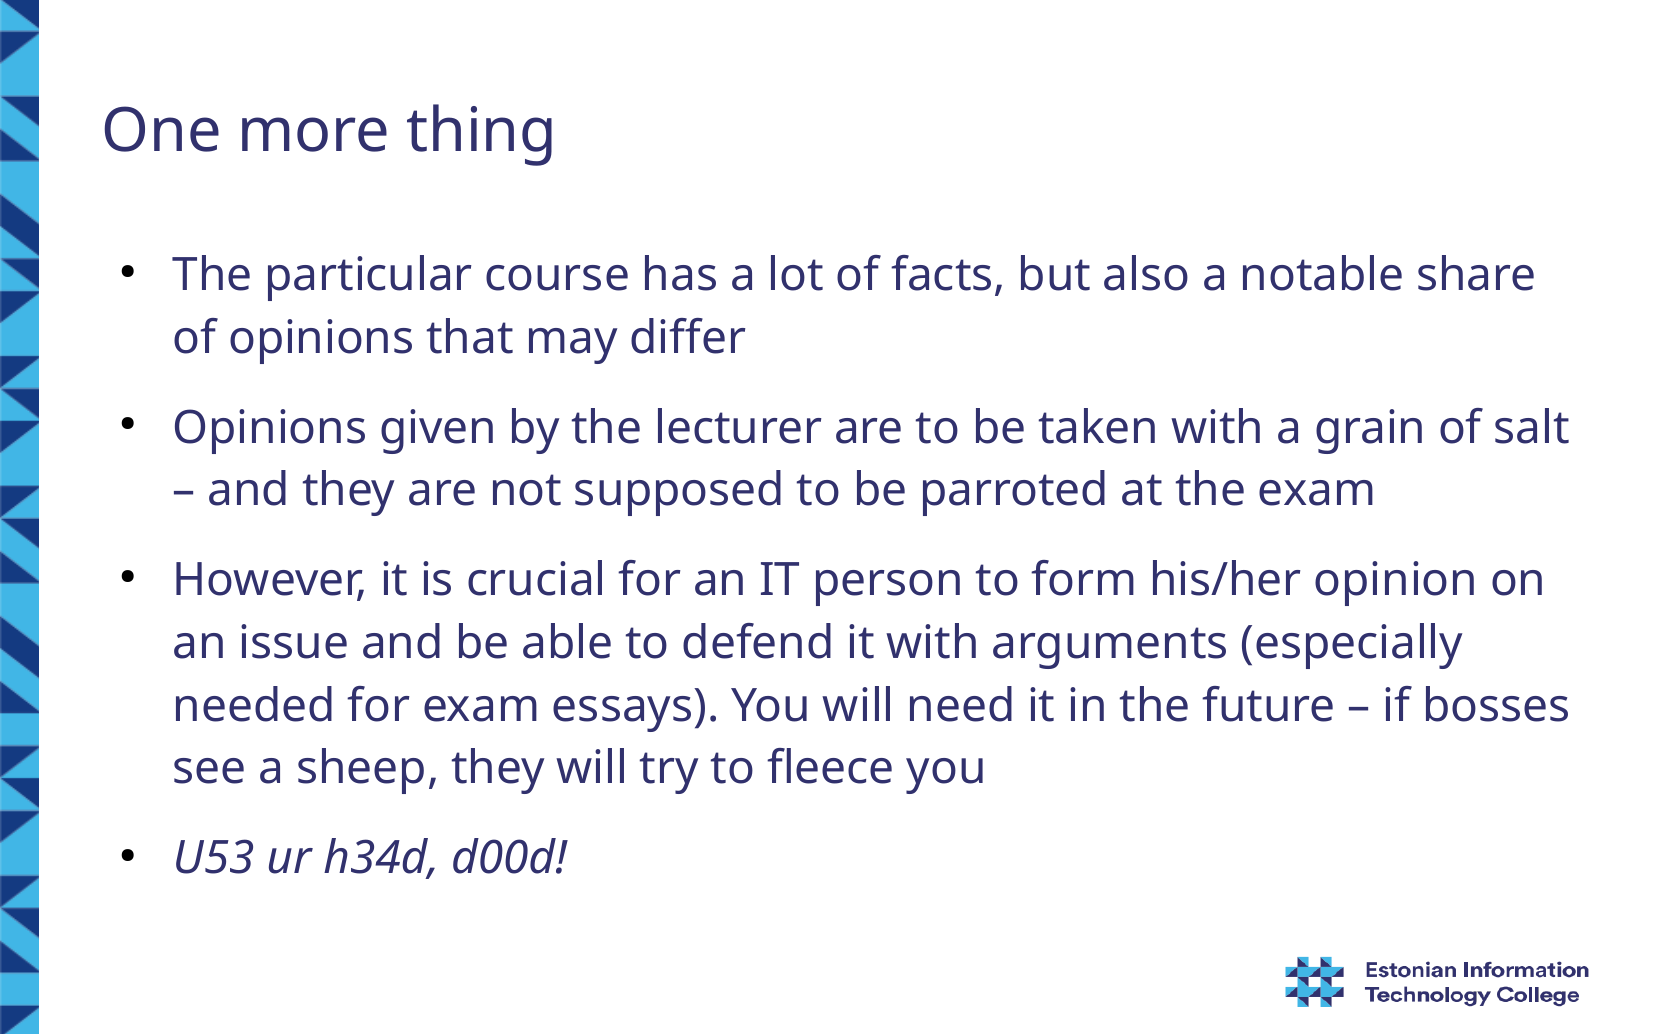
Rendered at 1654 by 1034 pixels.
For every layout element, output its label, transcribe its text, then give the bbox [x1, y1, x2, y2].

title One more thing [101, 41, 1224, 214]
list The particular course has a lot of facts, but also a notable share of opinions that may differ Opinions given by the lecturer are to be taken with a grain of salt – and they are not supposed to be parroted at the exam However, it is crucial for an IT person to form his/her opinion on an issue and be able to defend it with arguments (especially needed for exam essays). You will need it in the future – if bosses see a sheep, they will try to fleece you U53 ur h34d, d00d! [101, 241, 1591, 924]
